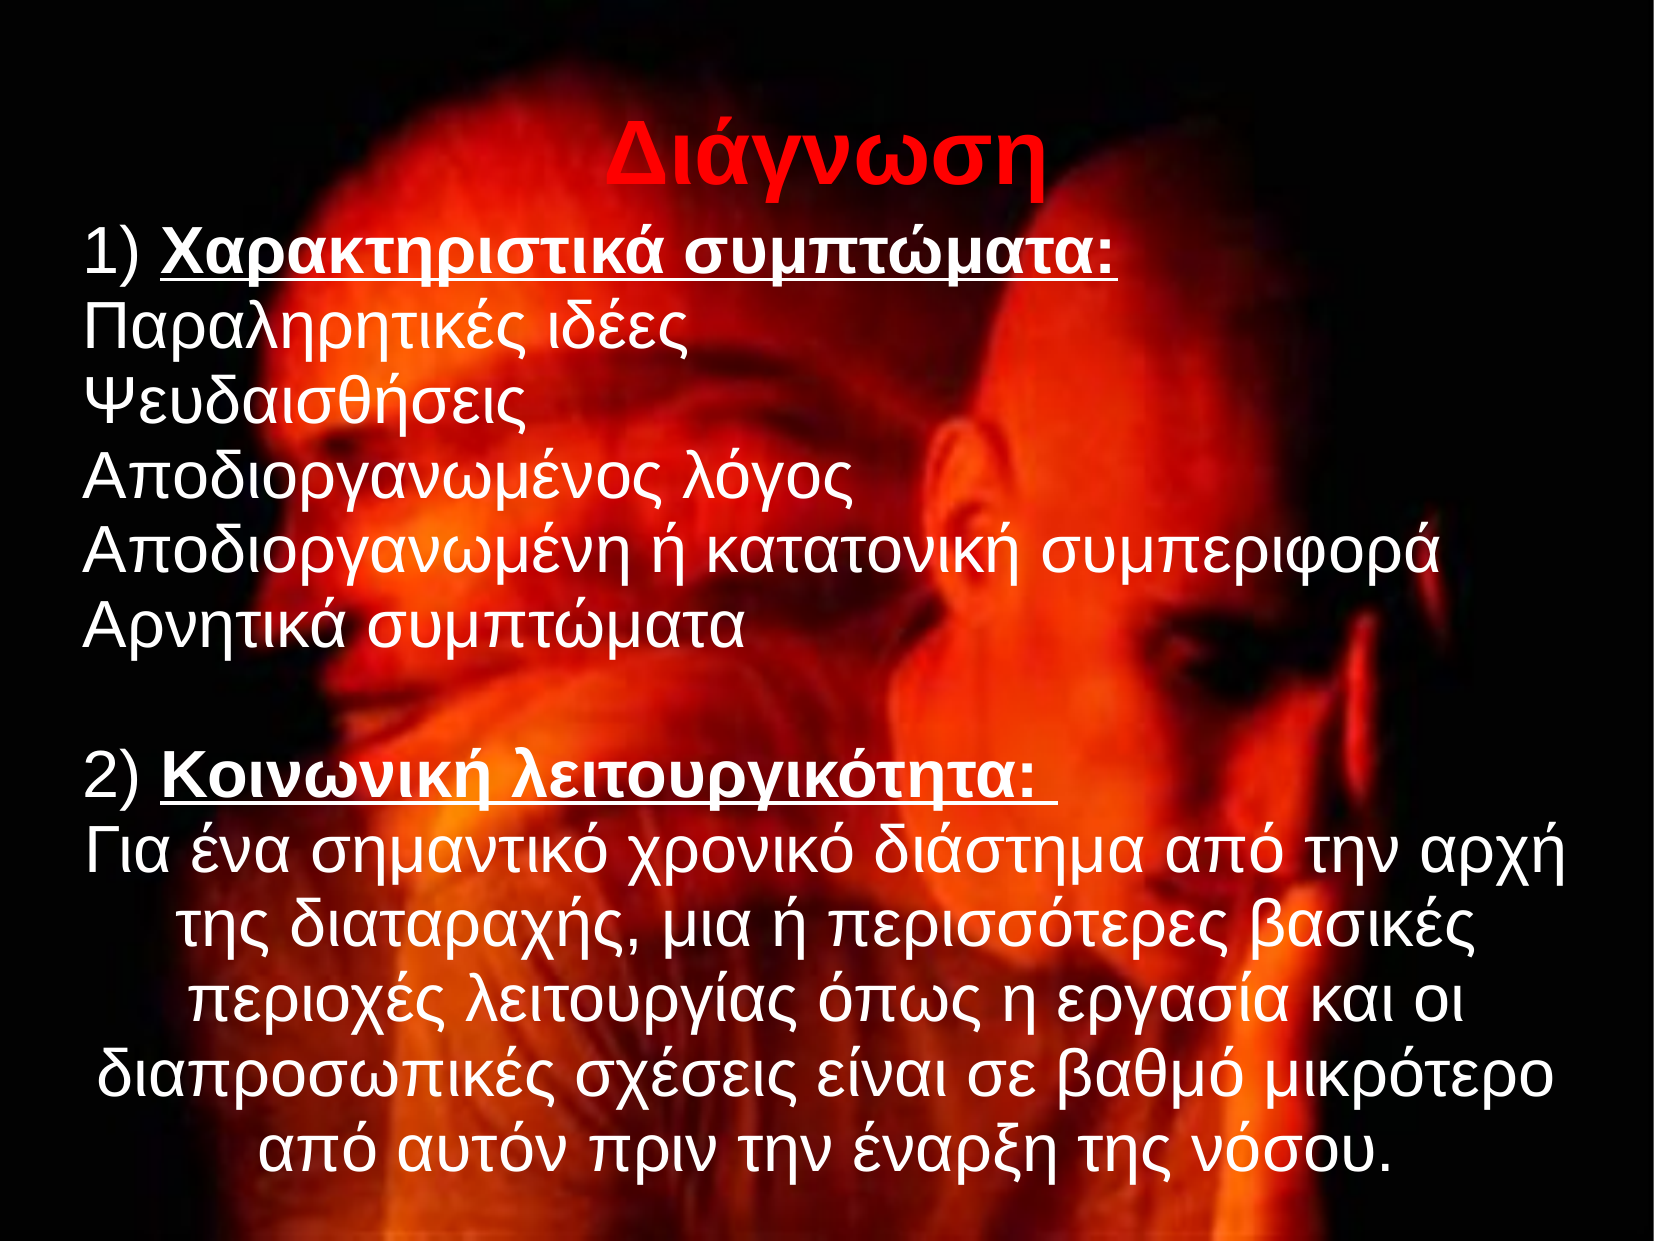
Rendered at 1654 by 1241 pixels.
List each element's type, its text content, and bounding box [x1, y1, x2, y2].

subtitle 1) Χαρακτηριστικά συμπτώματα: Παραληρητικές ιδέες Ψευδαισθήσεις Αποδιοργανωμένος λόγος Αποδιοργανωμένη ή κατατονική συμπεριφορά Αρνητικά συμπτώματα 2) Κοινωνική λειτουργικότητα: Για ένα σημαντικό χρονικό διάστημα από την αρχή της διαταραχής, μια ή περισσότερες βασικές περιοχές λειτουργίας όπως η εργασία και οι διαπροσωπικές σχέσεις είναι σε βαθμό μικρότερο από αυτόν πριν την έναρξη της νόσου. [82, 213, 1571, 1186]
title Διάγνωση [82, 56, 1571, 213]
picture [0, 0, 1654, 1241]
